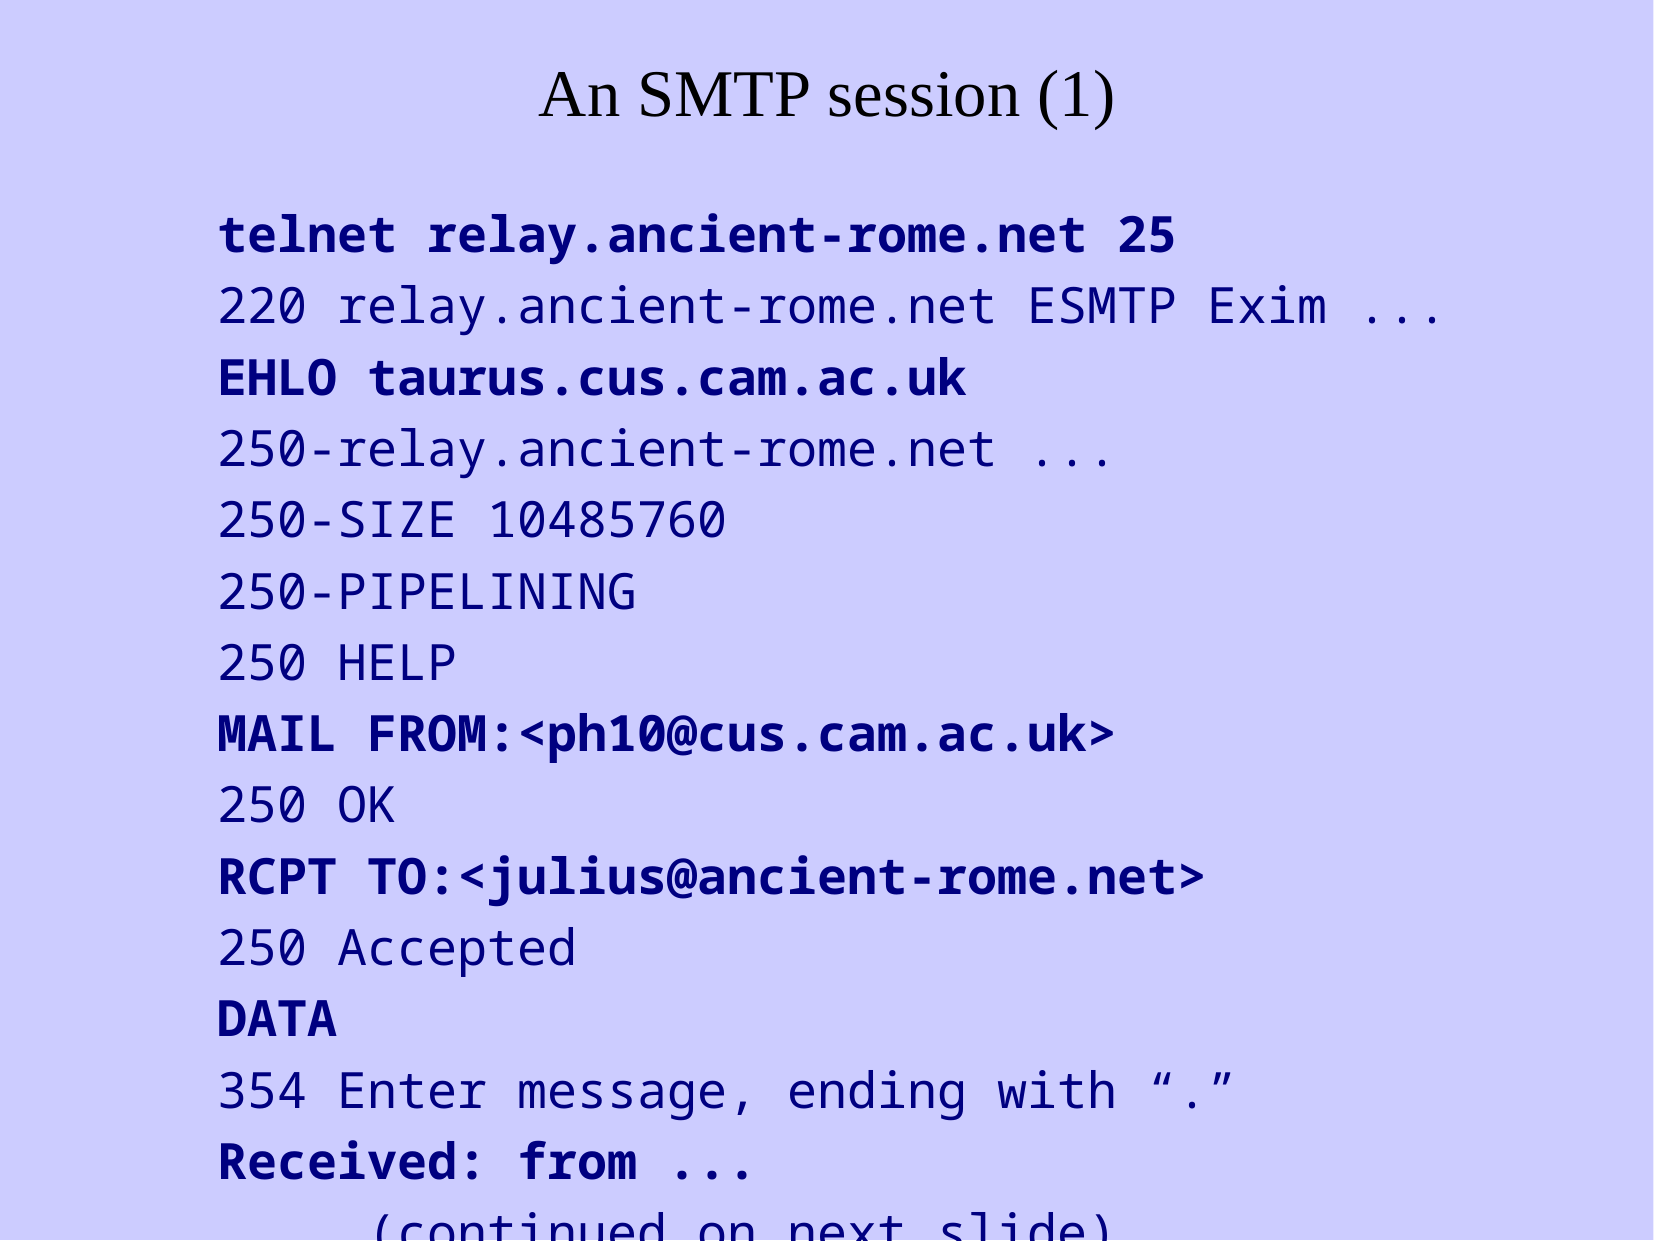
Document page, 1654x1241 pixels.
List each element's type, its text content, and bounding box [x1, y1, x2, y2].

list telnet relay.ancient-rome.net 25 220 relay.ancient-rome.net ESMTP Exim ... EHLO taurus.cus.cam.ac.uk 250-relay.ancient-rome.net ... 250-SIZE 10485760 250-PIPELINING 250 HELP MAIL FROM:<ph10@cus.cam.ac.uk> 250 OK RCPT TO:<julius@ancient-rome.net> 250 Accepted DATA 354 Enter message, ending with “.” Received: from ... (continued on next slide) [121, 199, 1534, 1155]
title An SMTP session (1) [121, 17, 1534, 171]
